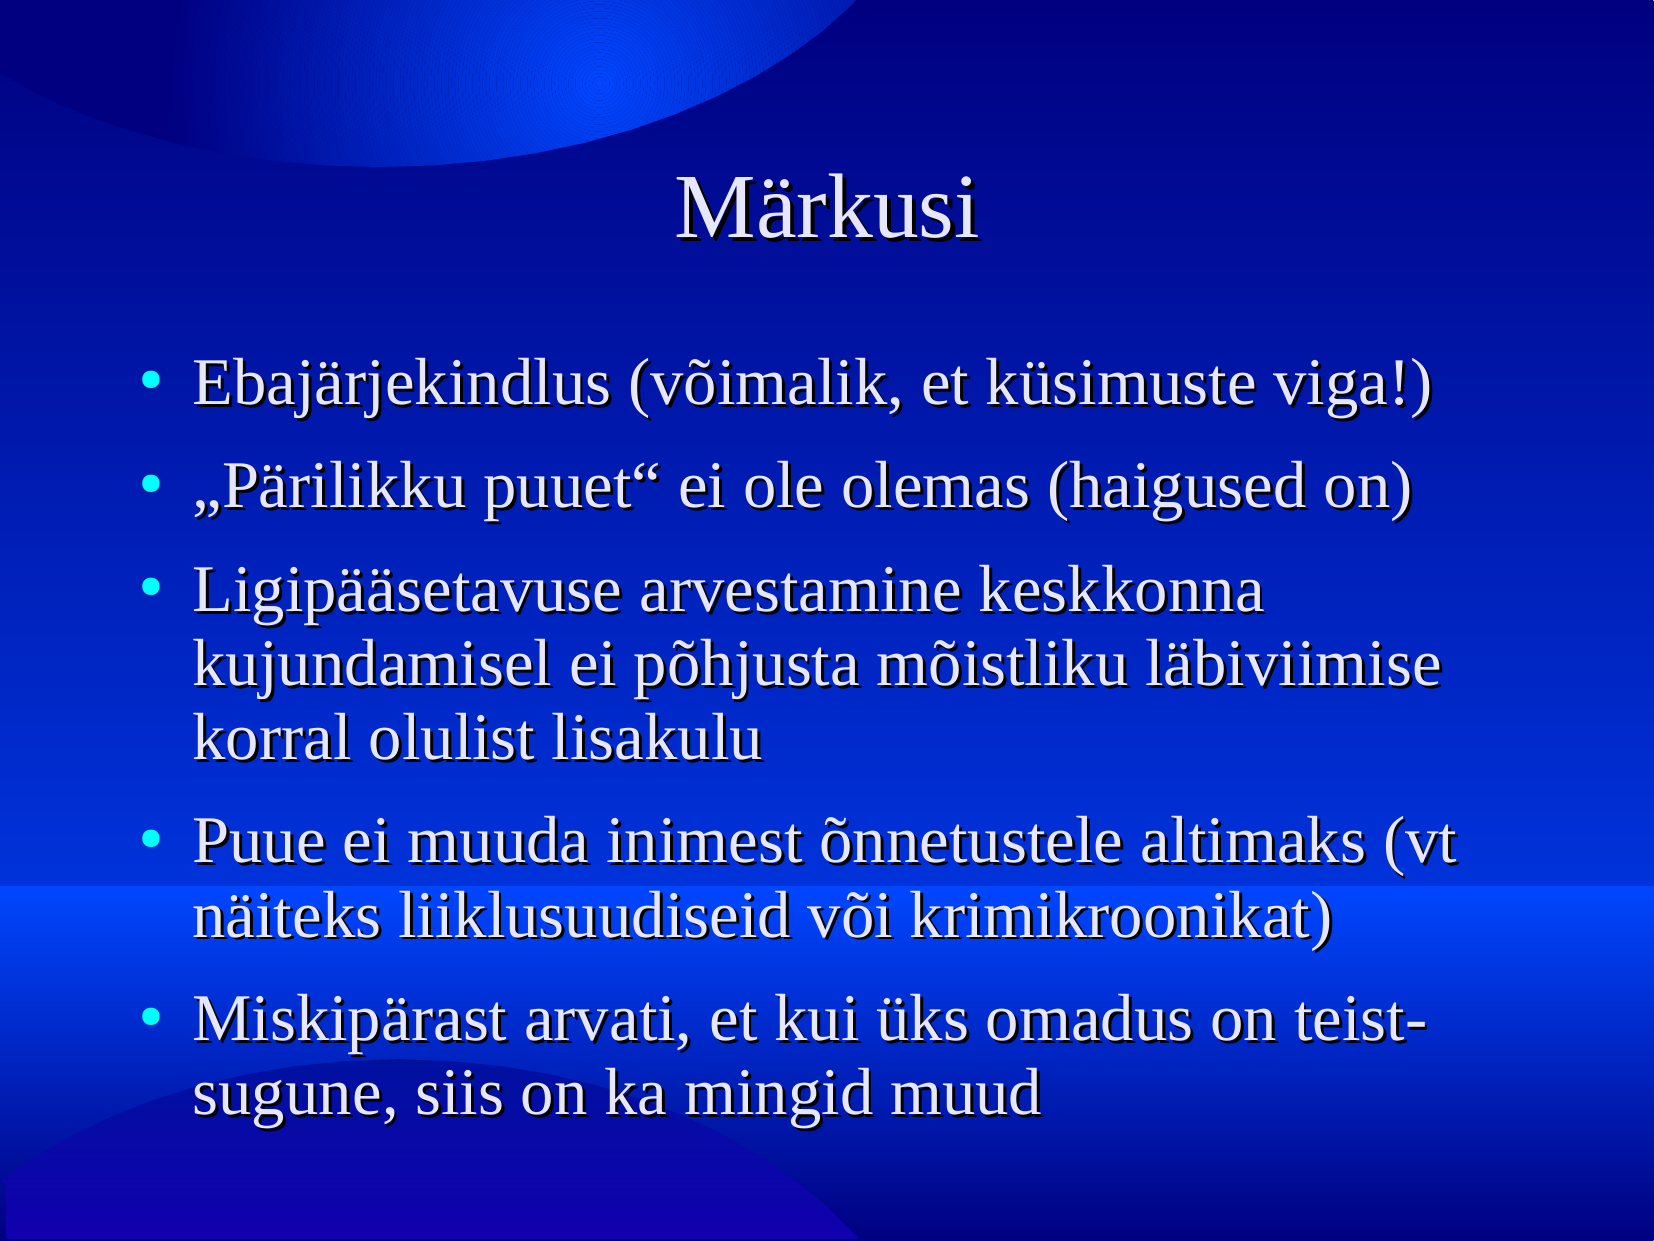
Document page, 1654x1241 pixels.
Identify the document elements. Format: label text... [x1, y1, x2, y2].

title Märkusi [121, 110, 1534, 303]
list Ebajärjekindlus (võimalik, et küsimuste viga!) „Pärilikku puuet“ ei ole olemas (haigused on) Ligipääsetavuse arvestamine keskkonna kujundamisel ei põhjusta mõistliku läbiviimise korral olulist lisakulu Puue ei muuda inimest õnnetustele altimaks (vt näiteks liiklusuudiseid või krimikroonikat) Miskipärast arvati, et kui üks omadus on teist-sugune, siis on ka mingid muud [121, 344, 1534, 1149]
